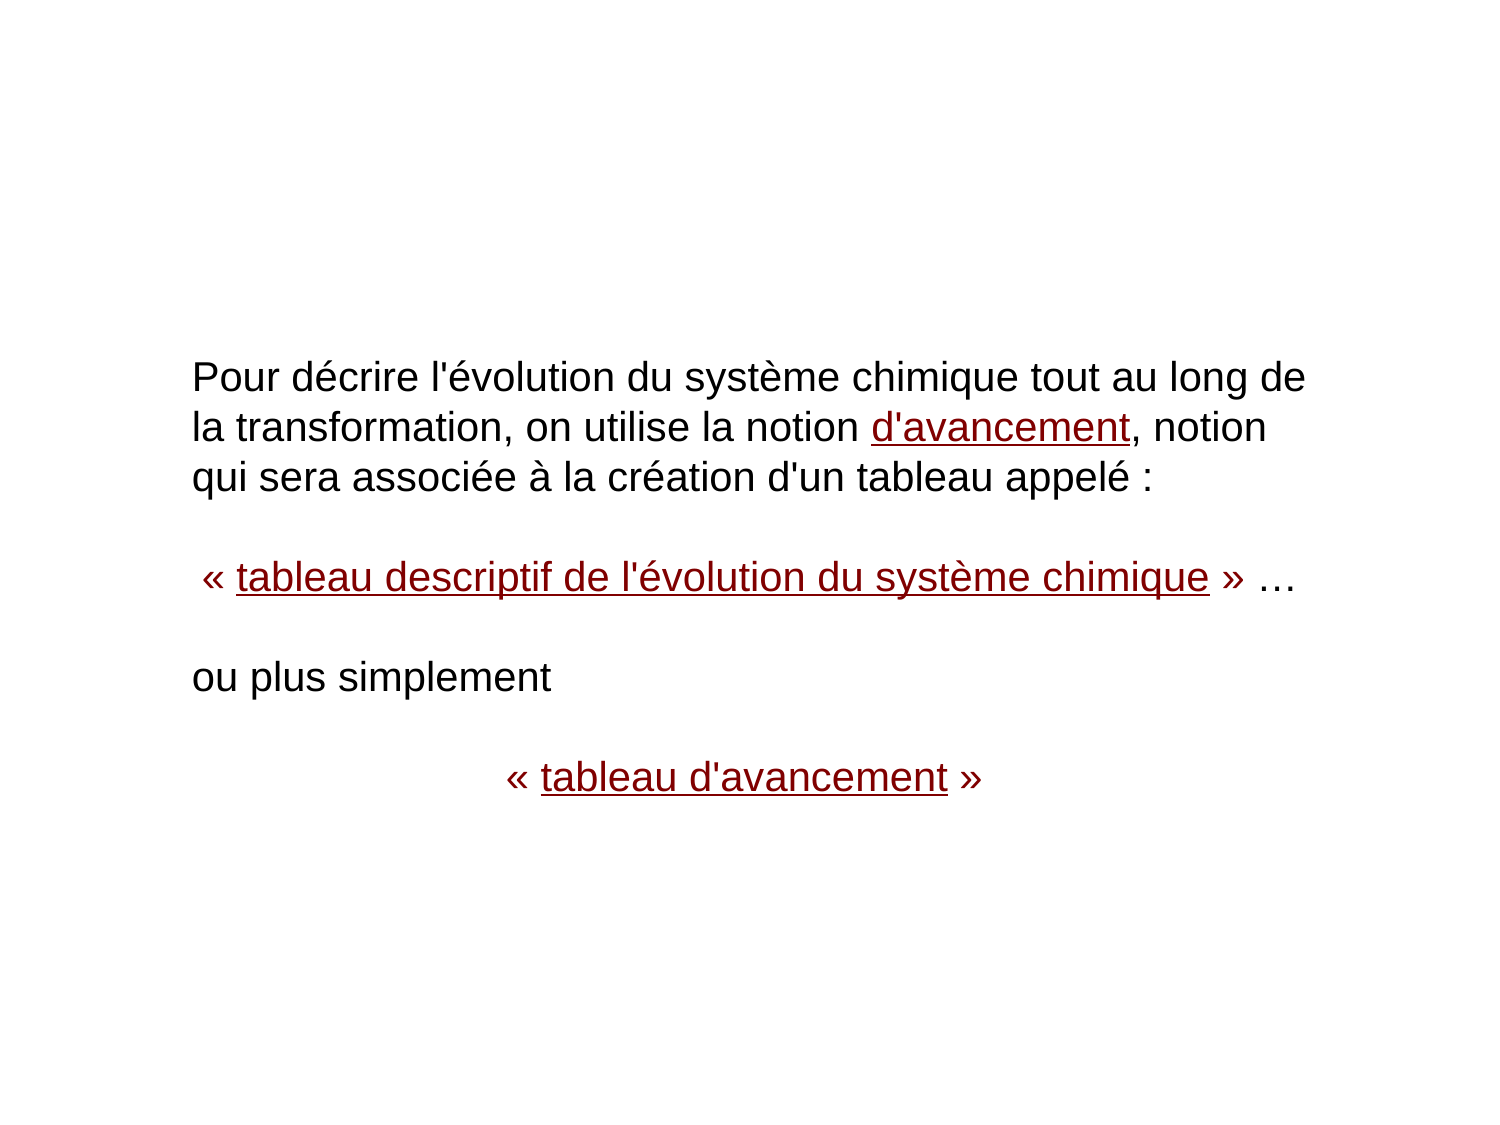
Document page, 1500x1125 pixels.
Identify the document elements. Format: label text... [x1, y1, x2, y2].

text_box Pour décrire l'évolution du système chimique tout au long de la transformation, on utilise la notion d'avancement, notion qui sera associée à la création d'un tableau appelé : « tableau descriptif de l'évolution du système chimique » … ou plus simplement « tableau d'avancement » [177, 342, 1323, 808]
